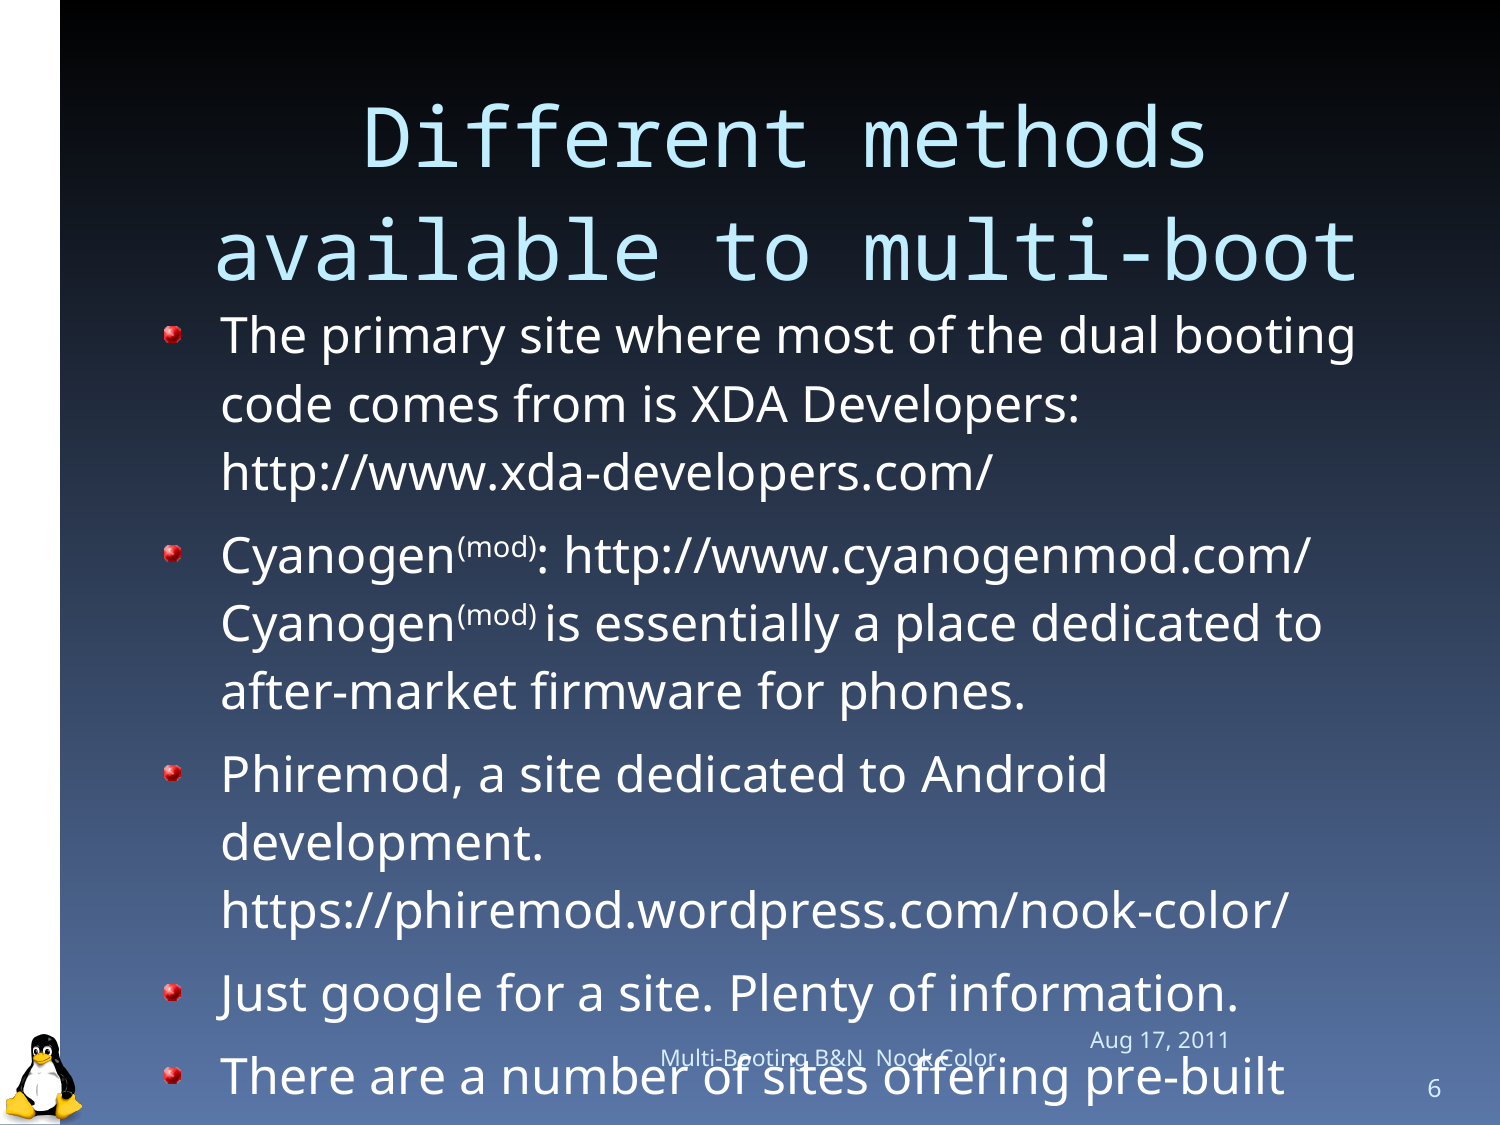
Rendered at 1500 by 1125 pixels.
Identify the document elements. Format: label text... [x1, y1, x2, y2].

picture [0, 1034, 82, 1125]
list The primary site where most of the dual booting code comes from is XDA Developers: http://www.xda-developers.com/ Cyanogen(mod): http://www.cyanogenmod.com/ Cyanogen(mod) is essentially a place dedicated to after-market firmware for phones. Phiremod, a site dedicated to Android development. https://phiremod.wordpress.com/nook-color/ Just google for a site. Plenty of information. There are a number of sites offering pre-built microSDs [149, 292, 1425, 1125]
title Different methods available to multi-boot [149, 84, 1425, 292]
